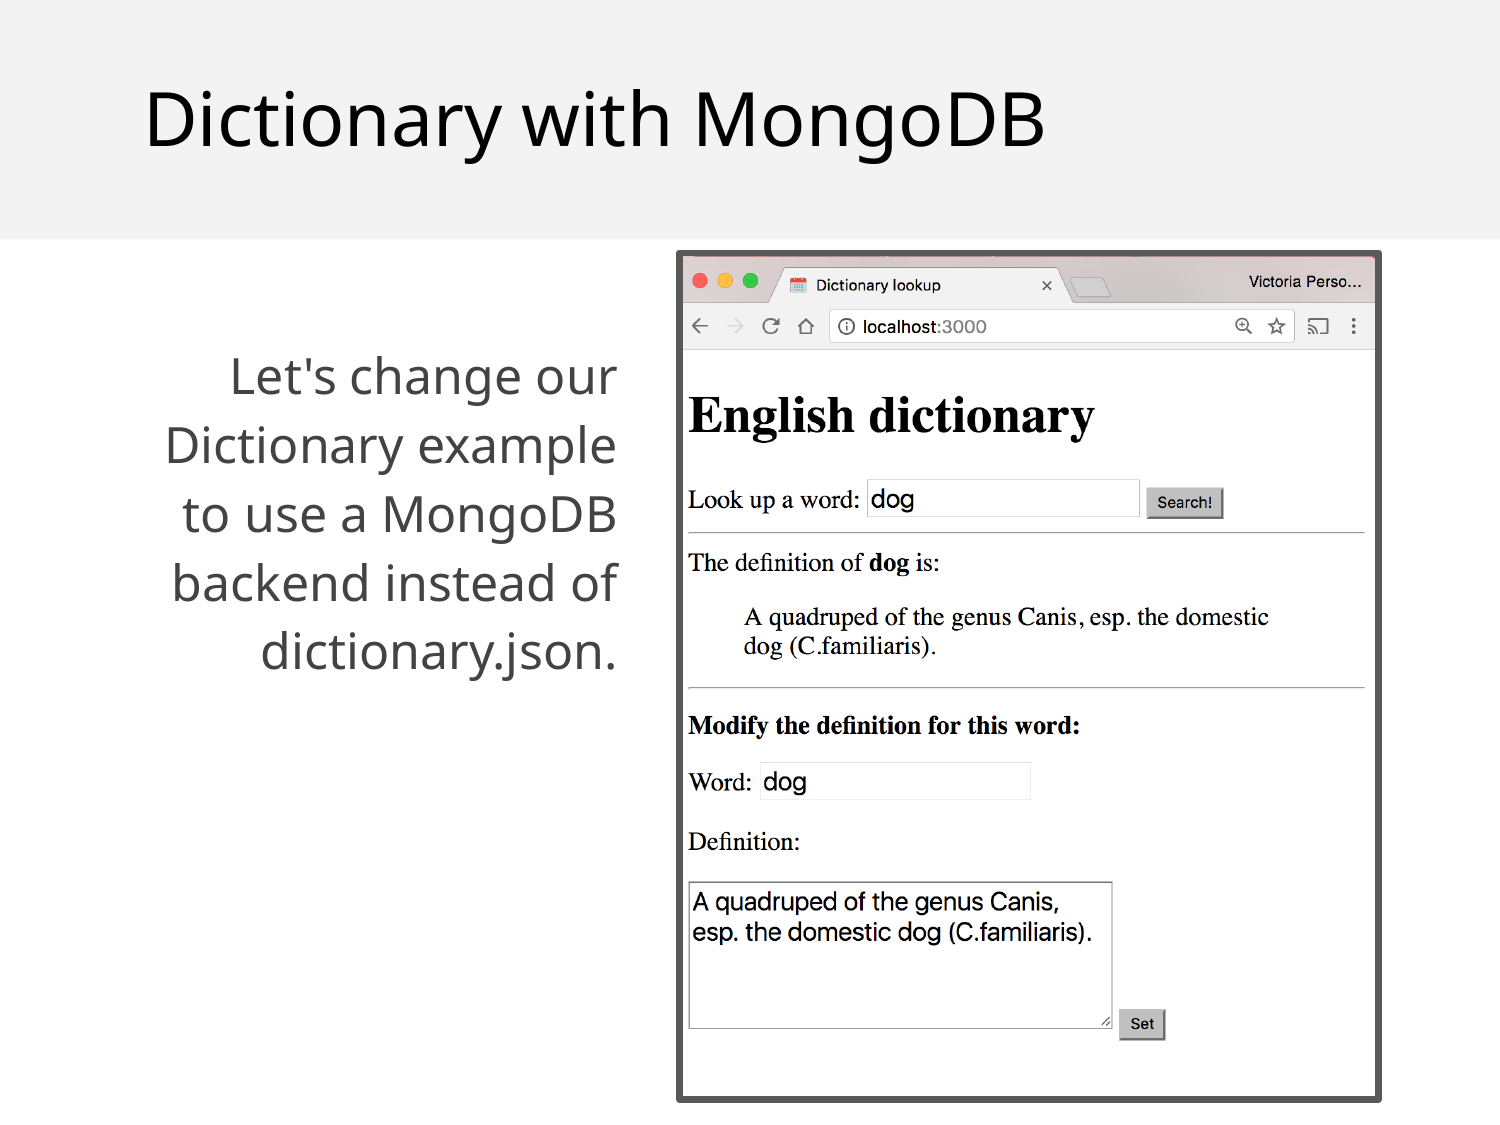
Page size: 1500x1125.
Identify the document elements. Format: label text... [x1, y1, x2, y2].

picture [682, 255, 1376, 1097]
title Dictionary with MongoDB [128, 56, 1372, 183]
list Let's change our Dictionary example to use a MongoDB backend instead of dictionary.json. [128, 320, 633, 805]
